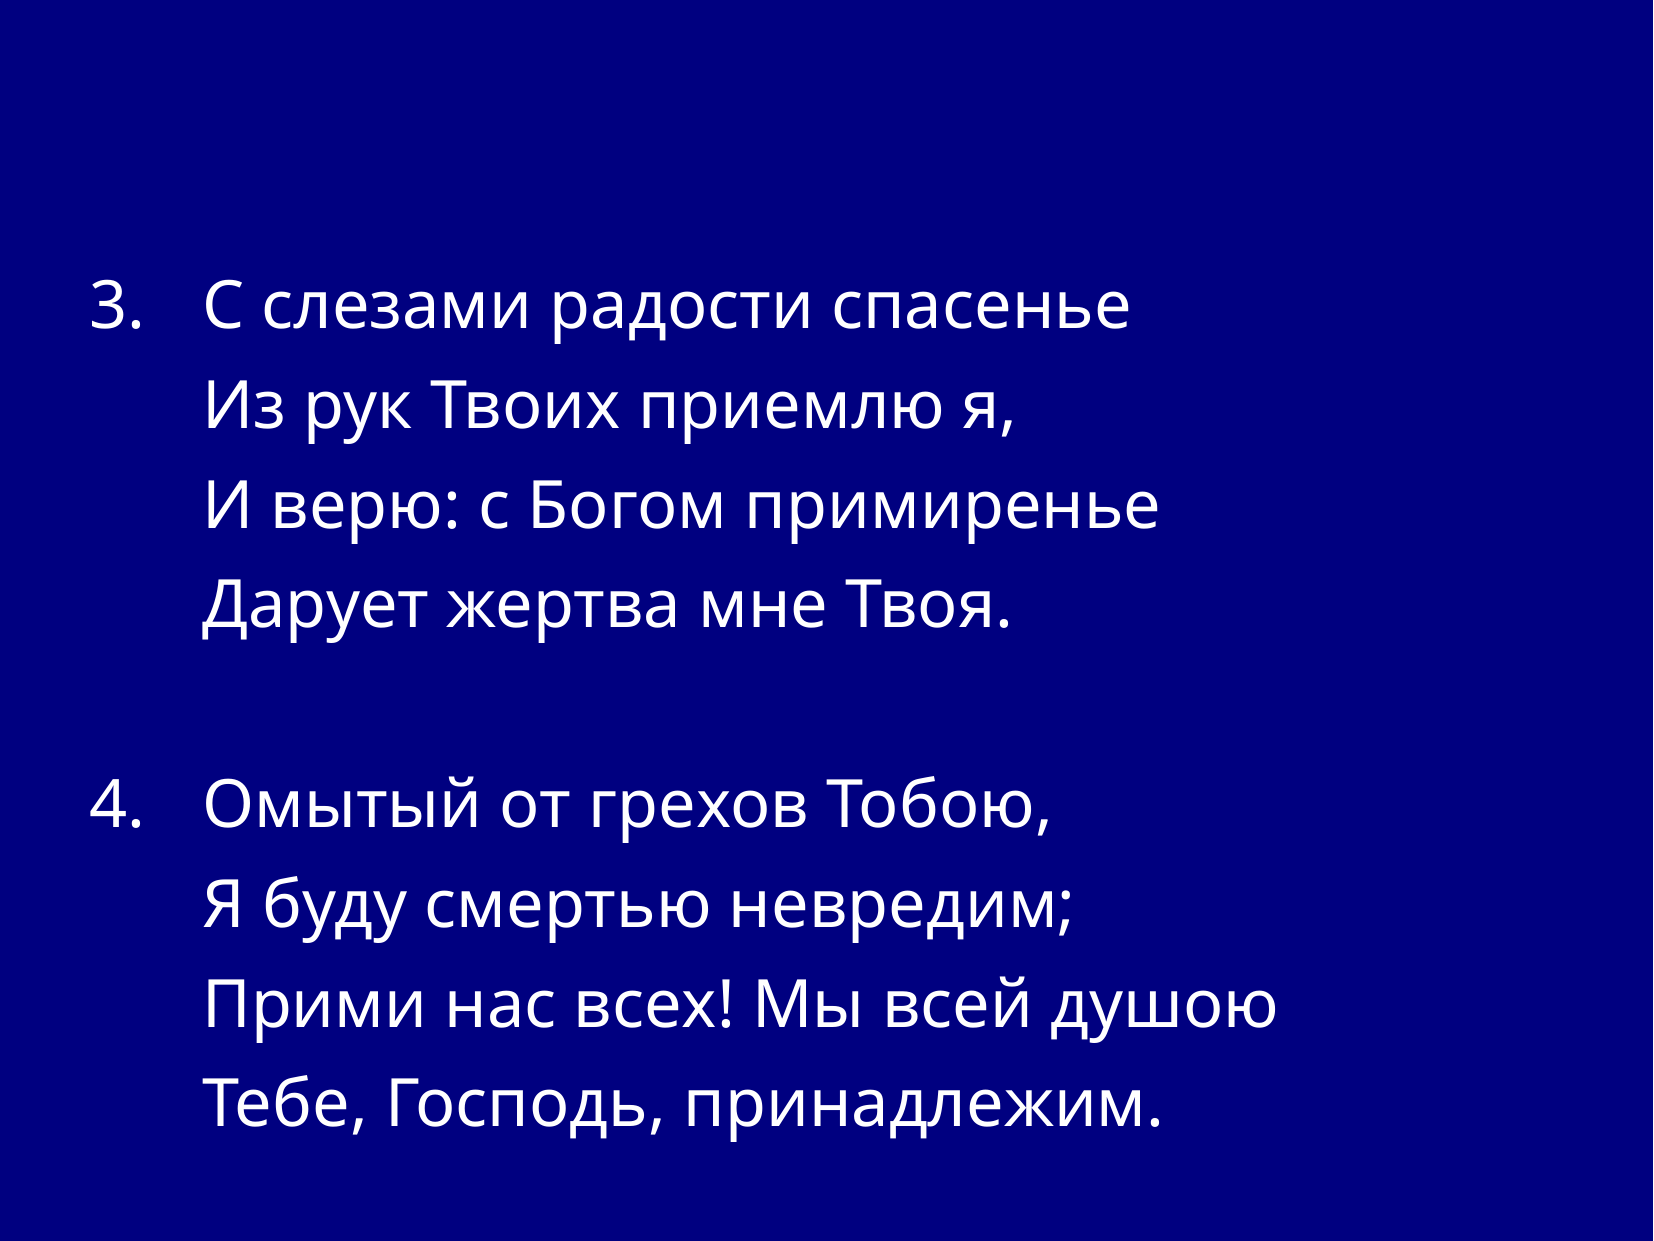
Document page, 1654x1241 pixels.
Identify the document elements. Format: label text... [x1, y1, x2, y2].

text_box 3. С слезами радости спасенье Из рук Твоих приемлю я, И верю: с Богом примиренье Дарует жертва мне Твоя. 4. Омытый от грехов Тобою, Я буду смертью невредим; Прими нас всех! Мы всей душою Тебе, Господь, принадлежим. [75, 150, 1576, 1163]
